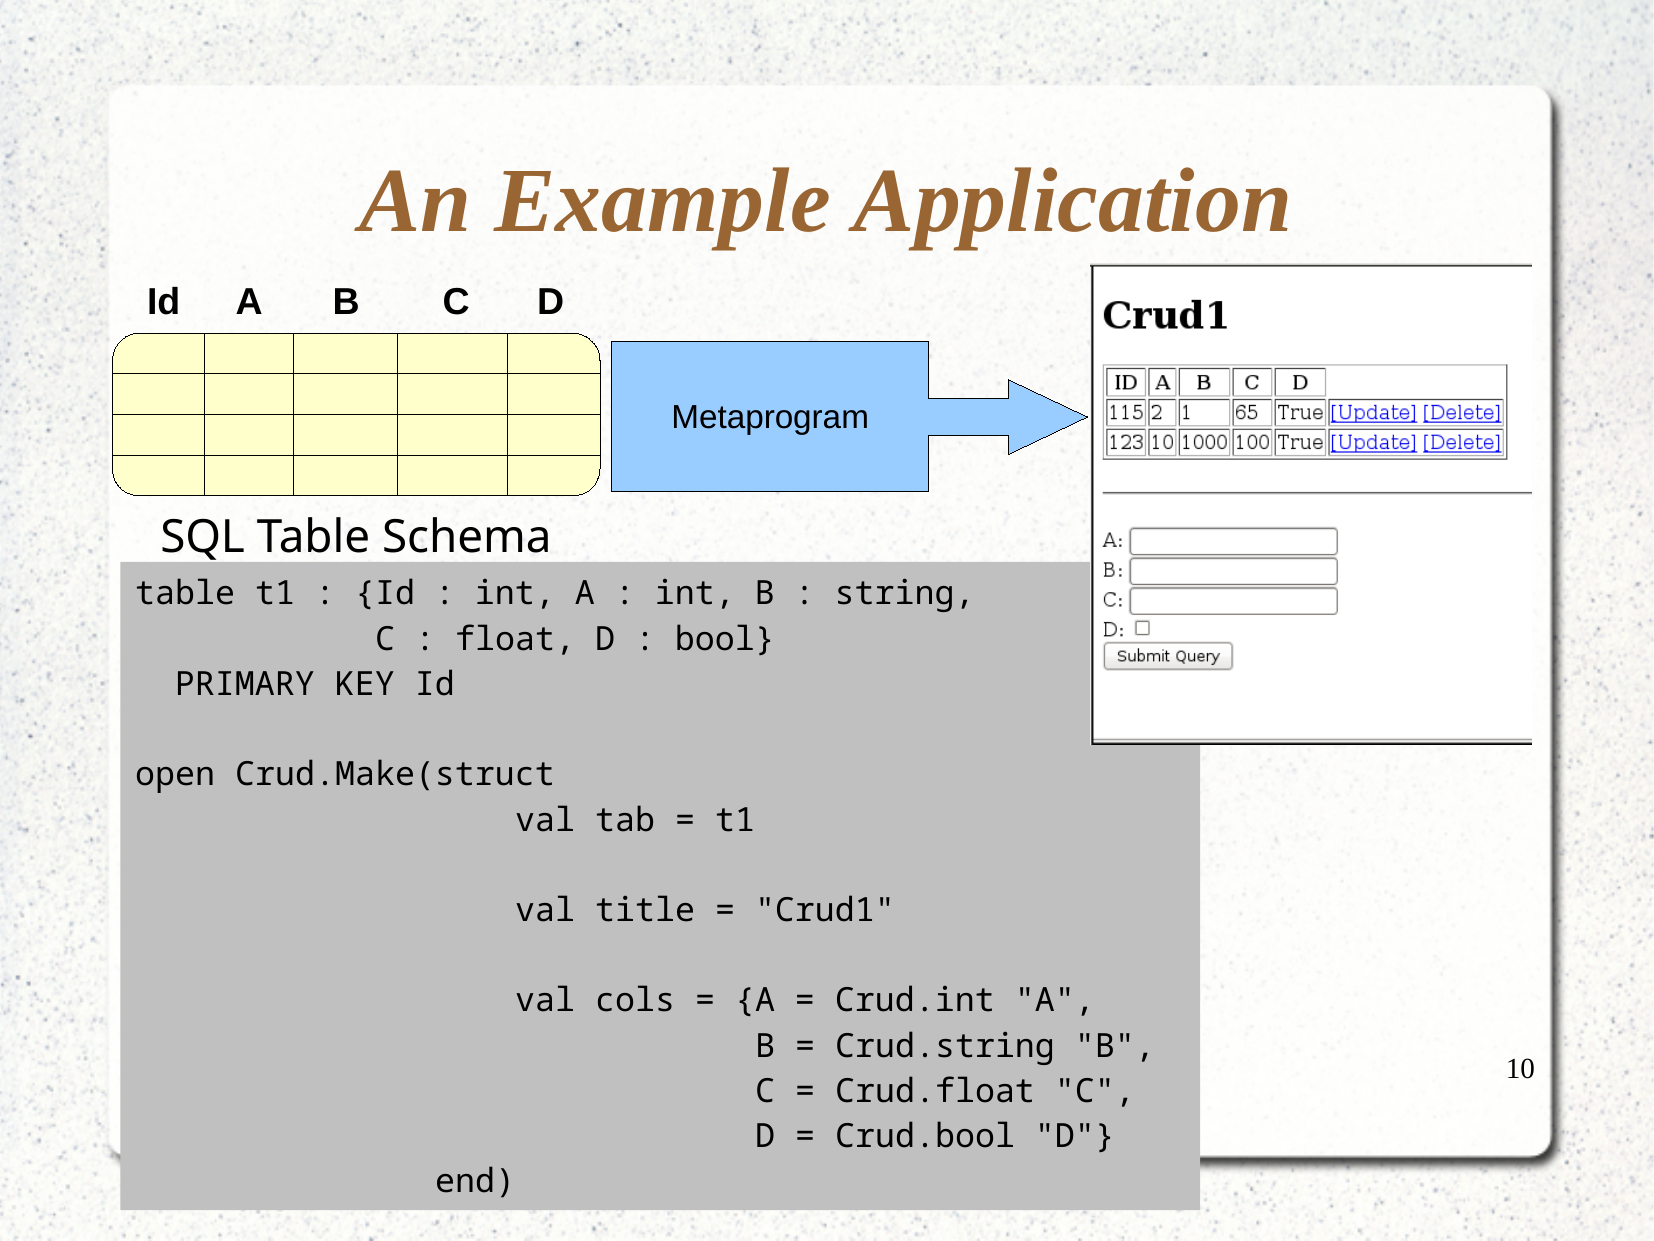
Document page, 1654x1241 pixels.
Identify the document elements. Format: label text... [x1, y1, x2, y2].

text_box D [522, 272, 580, 337]
text_box [112, 334, 204, 373]
text_box [205, 374, 293, 414]
text_box [294, 456, 397, 495]
text_box [398, 456, 507, 495]
text_box [294, 374, 397, 414]
text_box [205, 456, 293, 495]
text_box [205, 333, 293, 373]
picture [0, 0, 1654, 1241]
text_box [508, 456, 601, 495]
text_box B [318, 272, 364, 337]
text_box C [427, 272, 485, 337]
text_box [112, 374, 204, 414]
text_box [112, 415, 204, 455]
text_box [398, 374, 507, 414]
text_box [508, 333, 601, 373]
text_box [508, 415, 601, 455]
text_box Metaprogram [611, 341, 1088, 492]
text_box [398, 333, 507, 373]
text_box A [220, 272, 278, 337]
text_box [508, 374, 601, 414]
text_box Id [132, 272, 208, 337]
text_box table t1 : {Id : int, A : int, B : string, C : float, D : bool} PRIMARY KEY Id open Crud.Make(struct val tab = t1 val title = "Crud1" val cols = {A = Crud.int "A", B = Crud.string "B", C = Crud.float "C", D = Crud.bool "D"} end) [120, 561, 1201, 1116]
text_box [112, 456, 204, 495]
text_box [294, 415, 397, 455]
text_box SQL Table Schema [112, 495, 601, 567]
text_box [205, 415, 293, 455]
title An Example Application [118, 104, 1536, 297]
text_box [294, 333, 397, 373]
text_box [398, 415, 507, 455]
